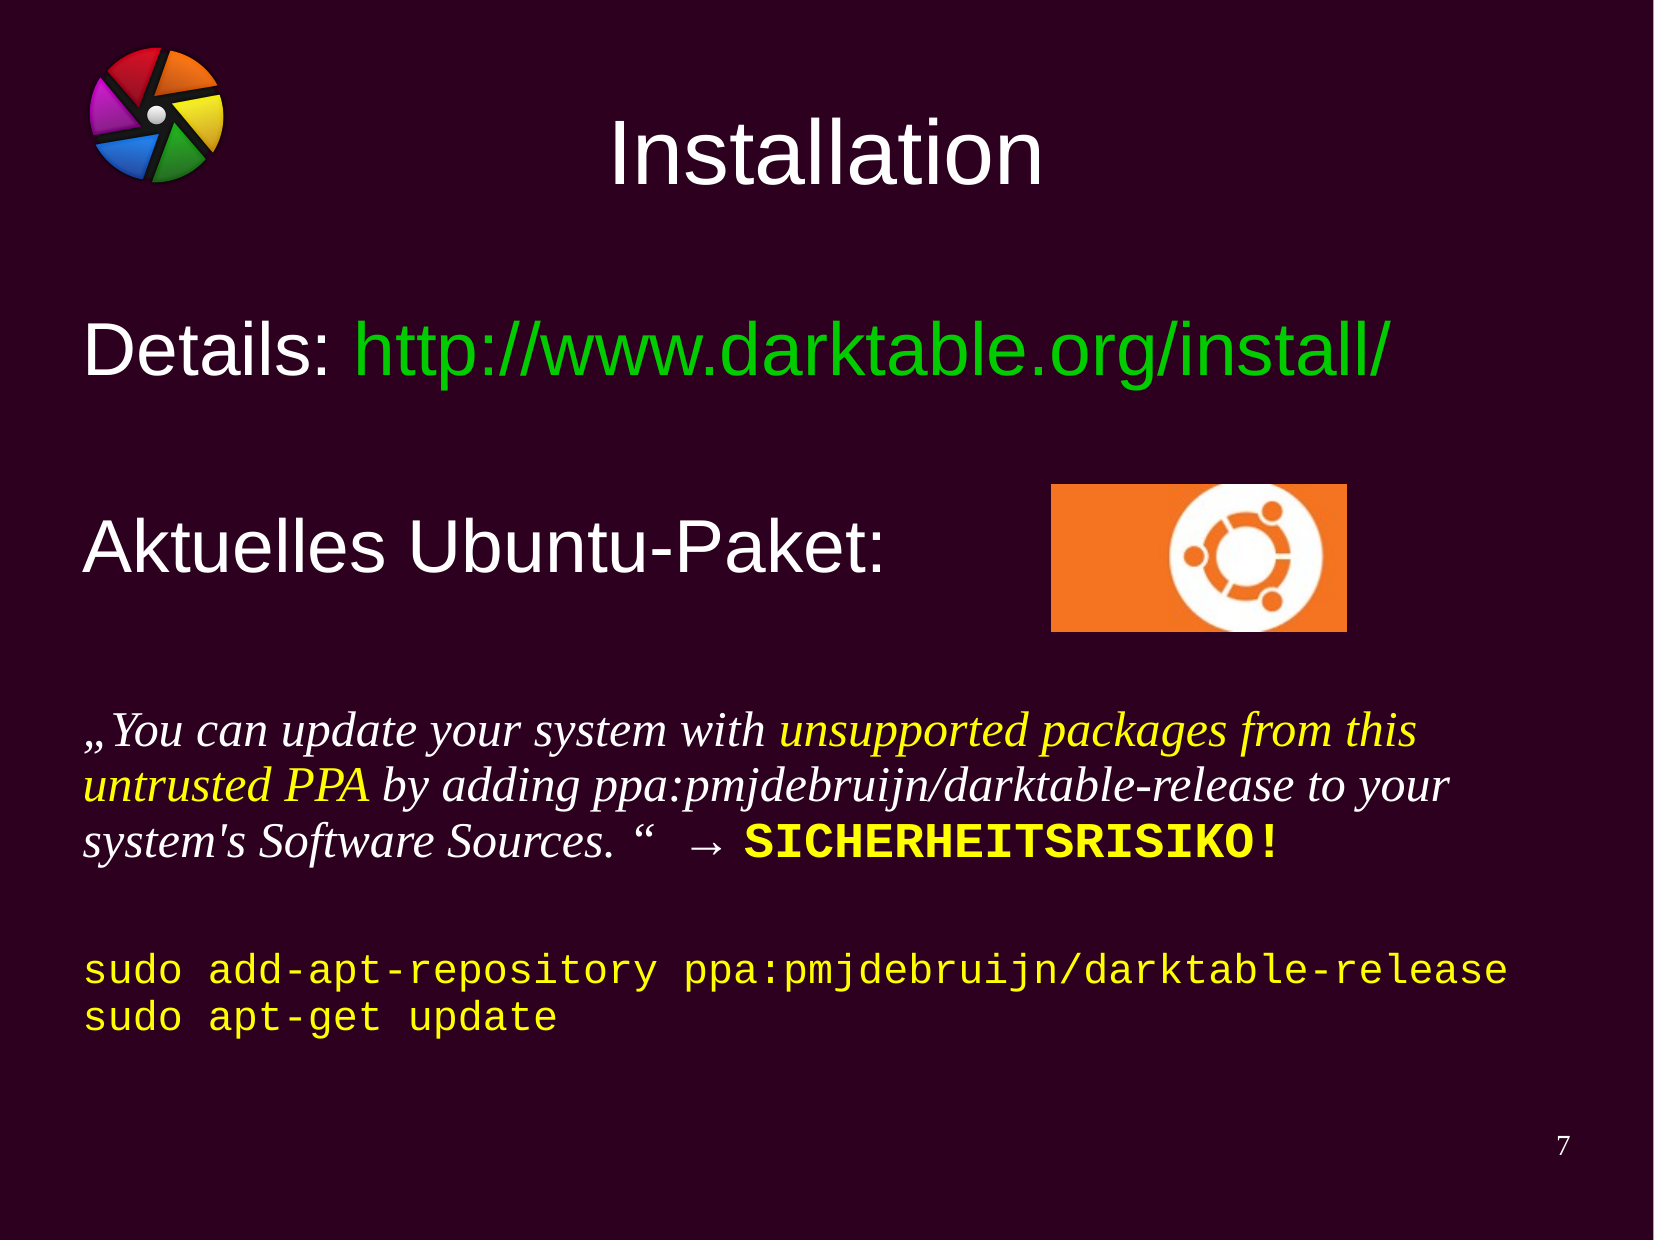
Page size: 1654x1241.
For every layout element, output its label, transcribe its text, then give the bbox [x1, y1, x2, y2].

title Installation [82, 49, 1571, 257]
list Details: http://www.darktable.org/install/ Aktuelles Ubuntu-Paket: „You can update your system with unsupported packages from this untrusted PPA by adding ppa:pmjdebruijn/darktable-release to your system's Software Sources. “ → SICHERHEITSRISIKO! sudo add-apt-repository ppa:pmjdebruijn/darktable-release sudo apt-get update [82, 307, 1524, 1111]
picture [1051, 484, 1347, 632]
picture [82, 41, 231, 189]
